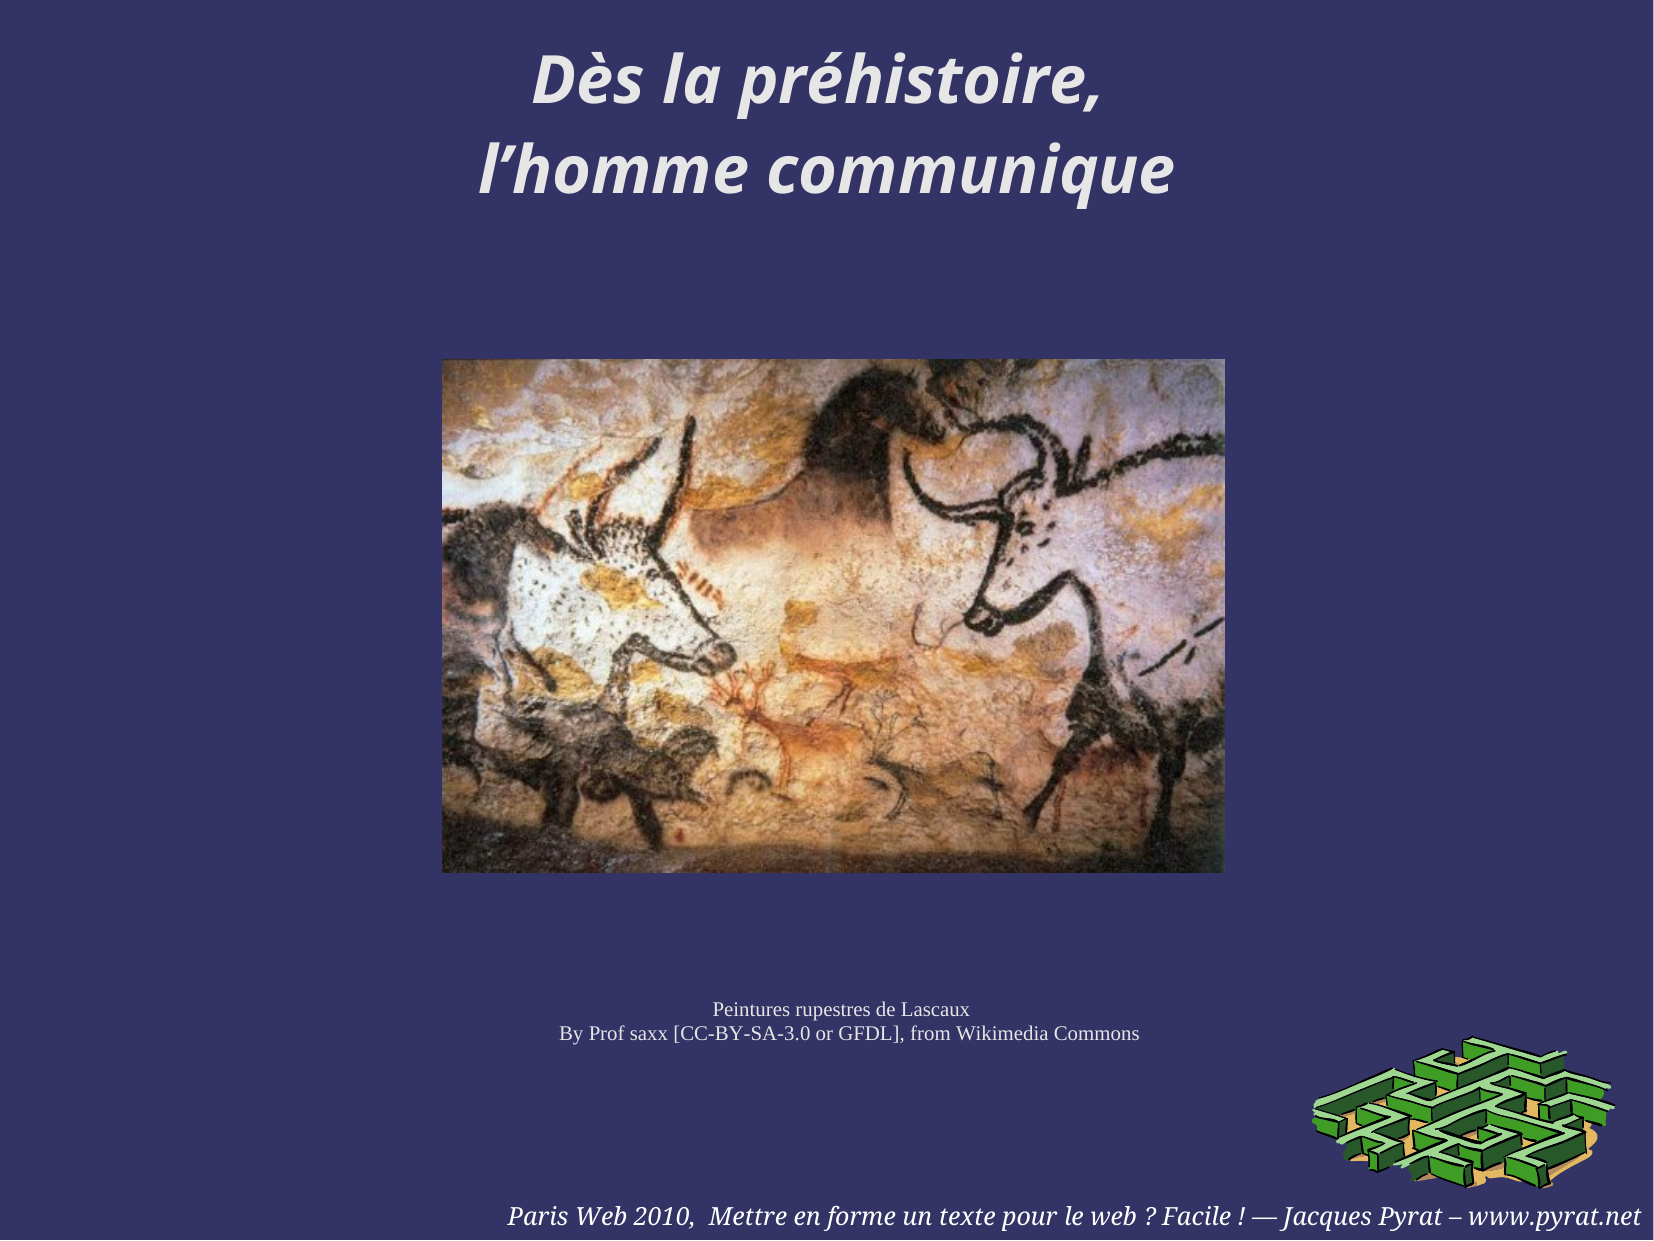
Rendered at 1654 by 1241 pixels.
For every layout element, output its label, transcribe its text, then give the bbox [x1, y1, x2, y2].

title Dès la préhistoire, l’homme communique [121, 19, 1534, 227]
subtitle Peintures rupestres de Lascaux By Prof saxx [CC-BY-SA-3.0 or GFDL], from Wikimedia Commons [442, 891, 1241, 1152]
picture [442, 359, 1225, 873]
